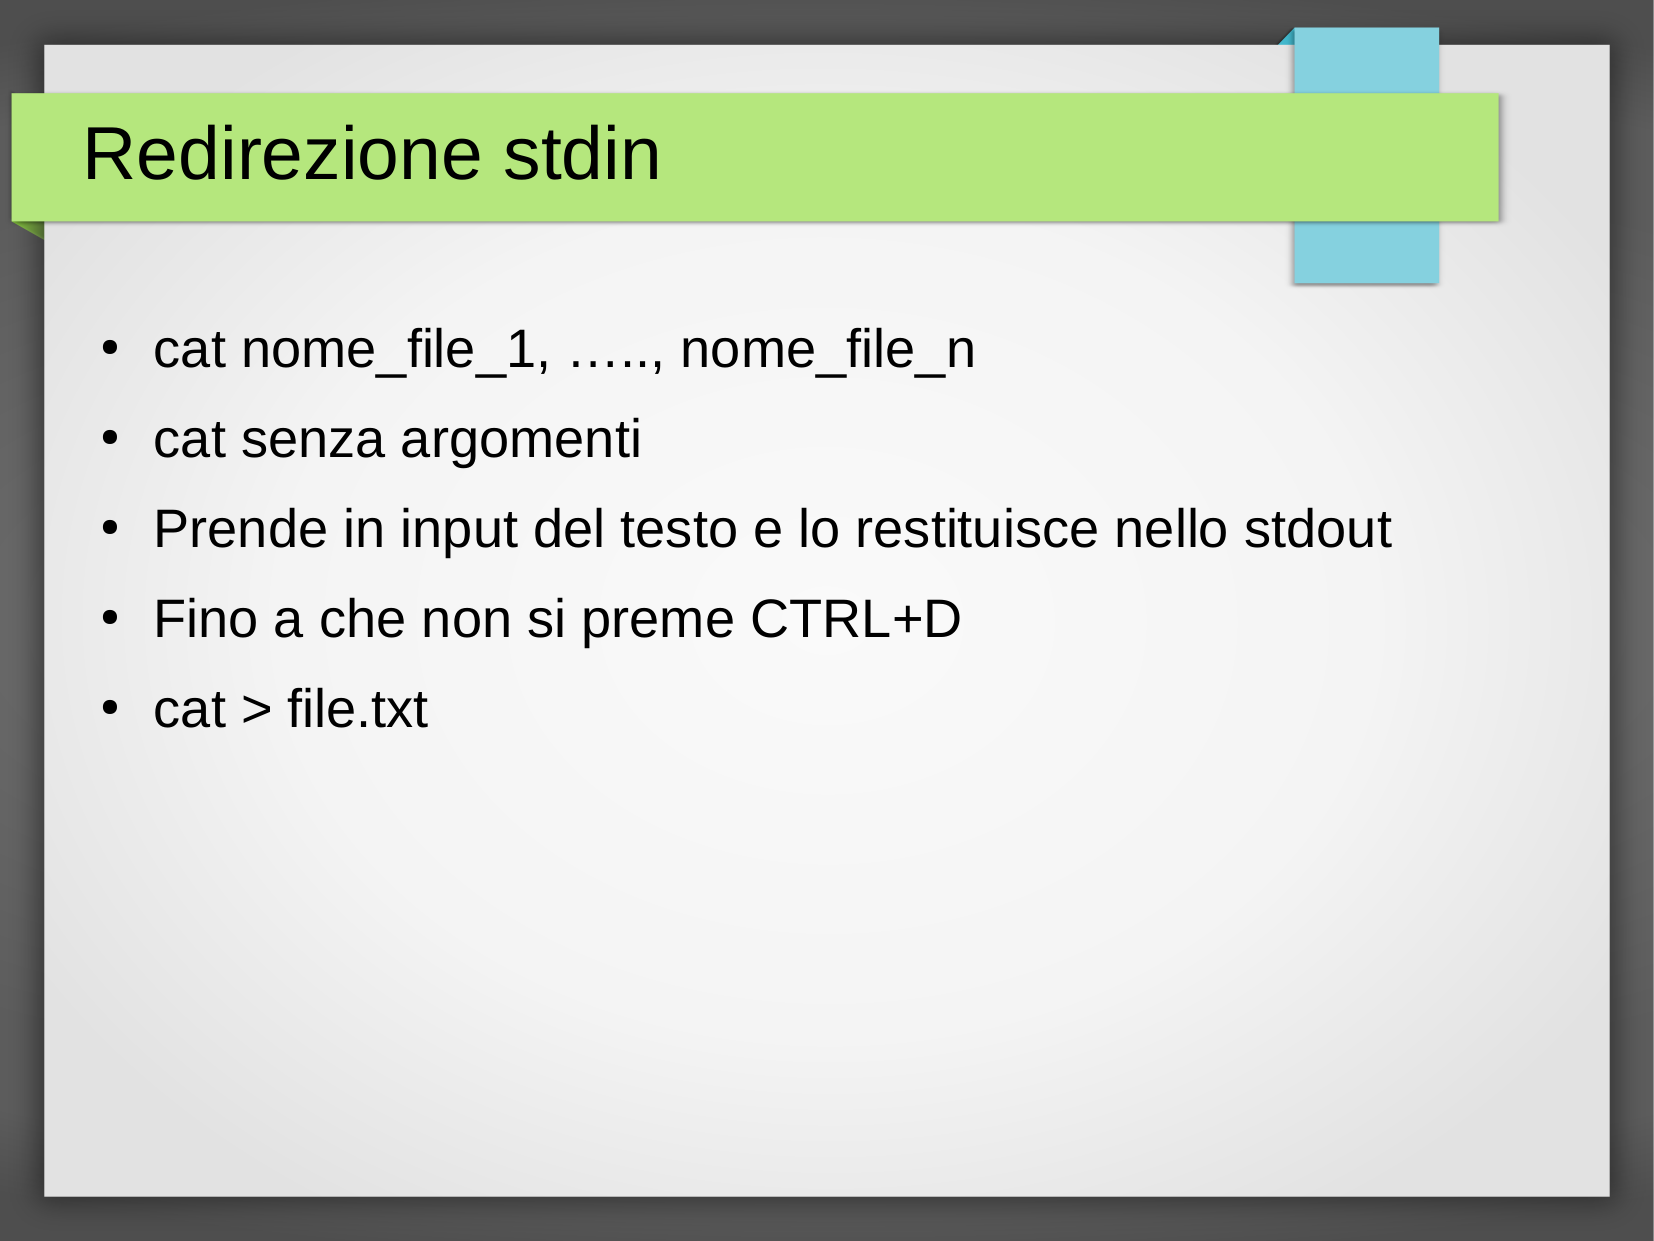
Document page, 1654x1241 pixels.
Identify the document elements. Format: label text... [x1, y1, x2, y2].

picture [0, 0, 1654, 1241]
list cat nome_file_1, ….., nome_file_n cat senza argomenti Prende in input del testo e lo restituisce nello stdout Fino a che non si preme CTRL+D cat > file.txt [82, 318, 1571, 1039]
title Redirezione stdin [82, 94, 1264, 213]
